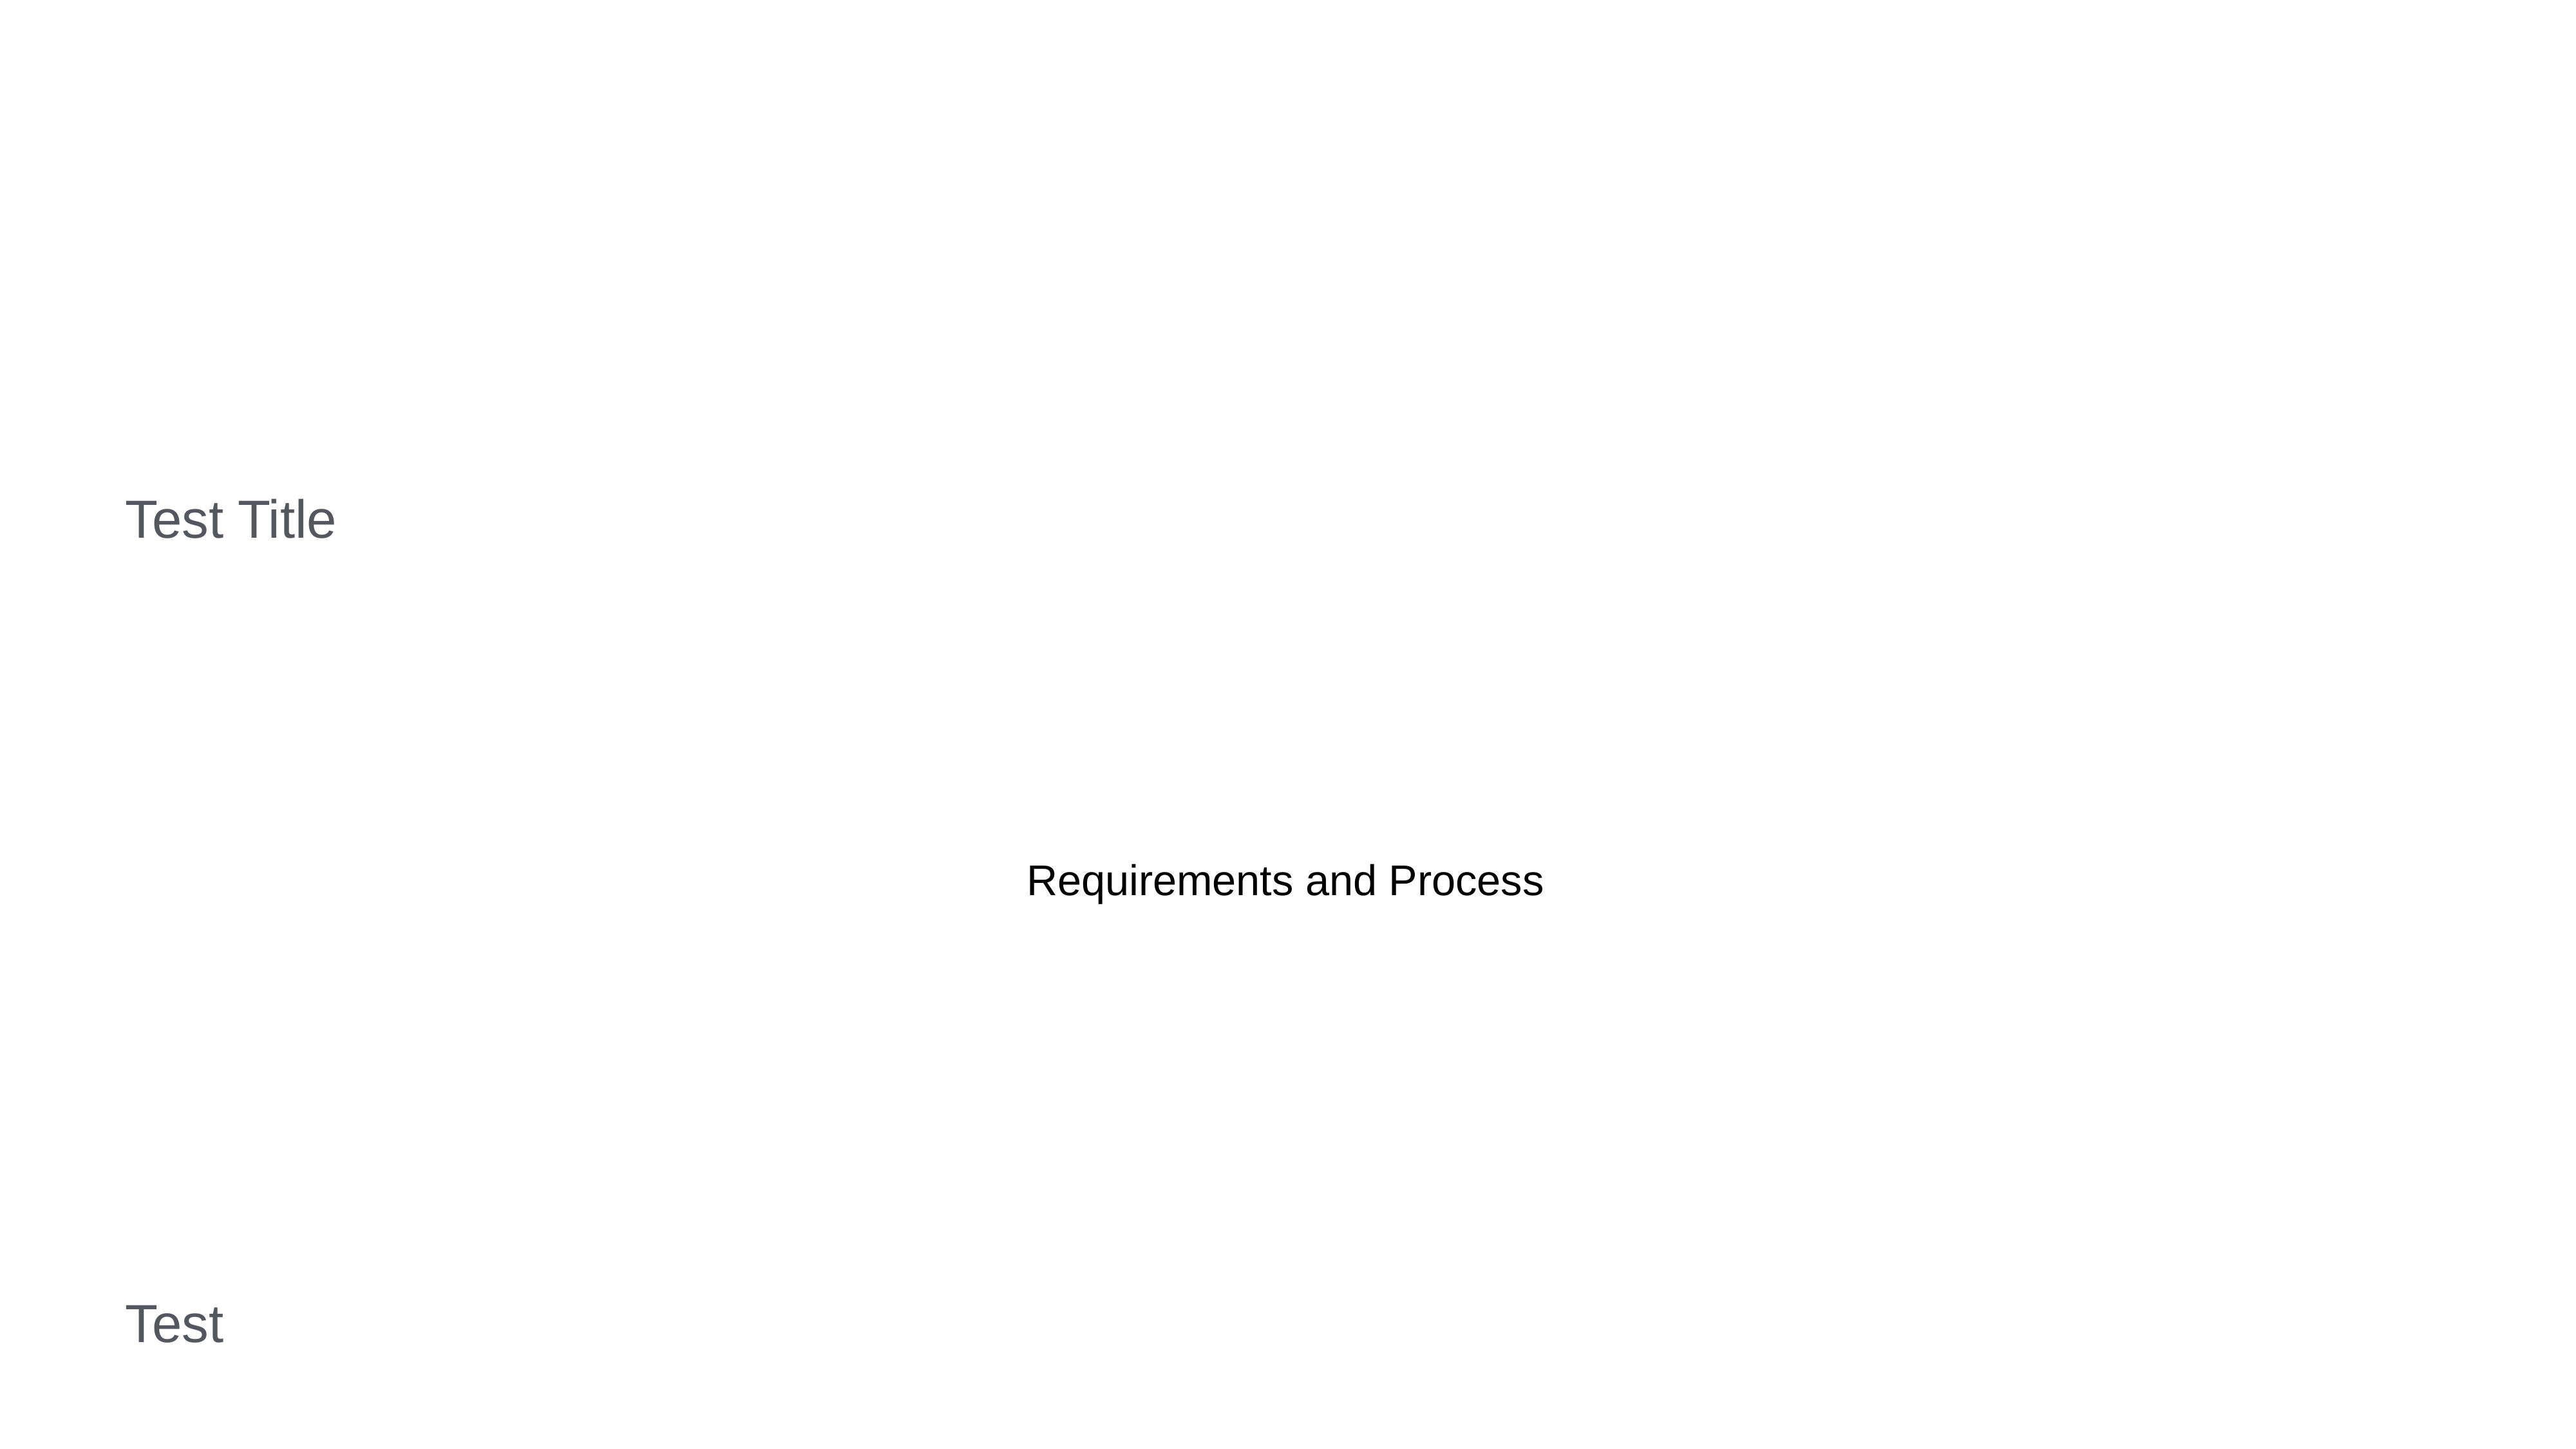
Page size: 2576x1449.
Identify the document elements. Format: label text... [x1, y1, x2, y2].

subtitle Requirements and Process [125, 856, 2447, 905]
title Test Title [125, 489, 2447, 550]
list Test [125, 1293, 2447, 1364]
